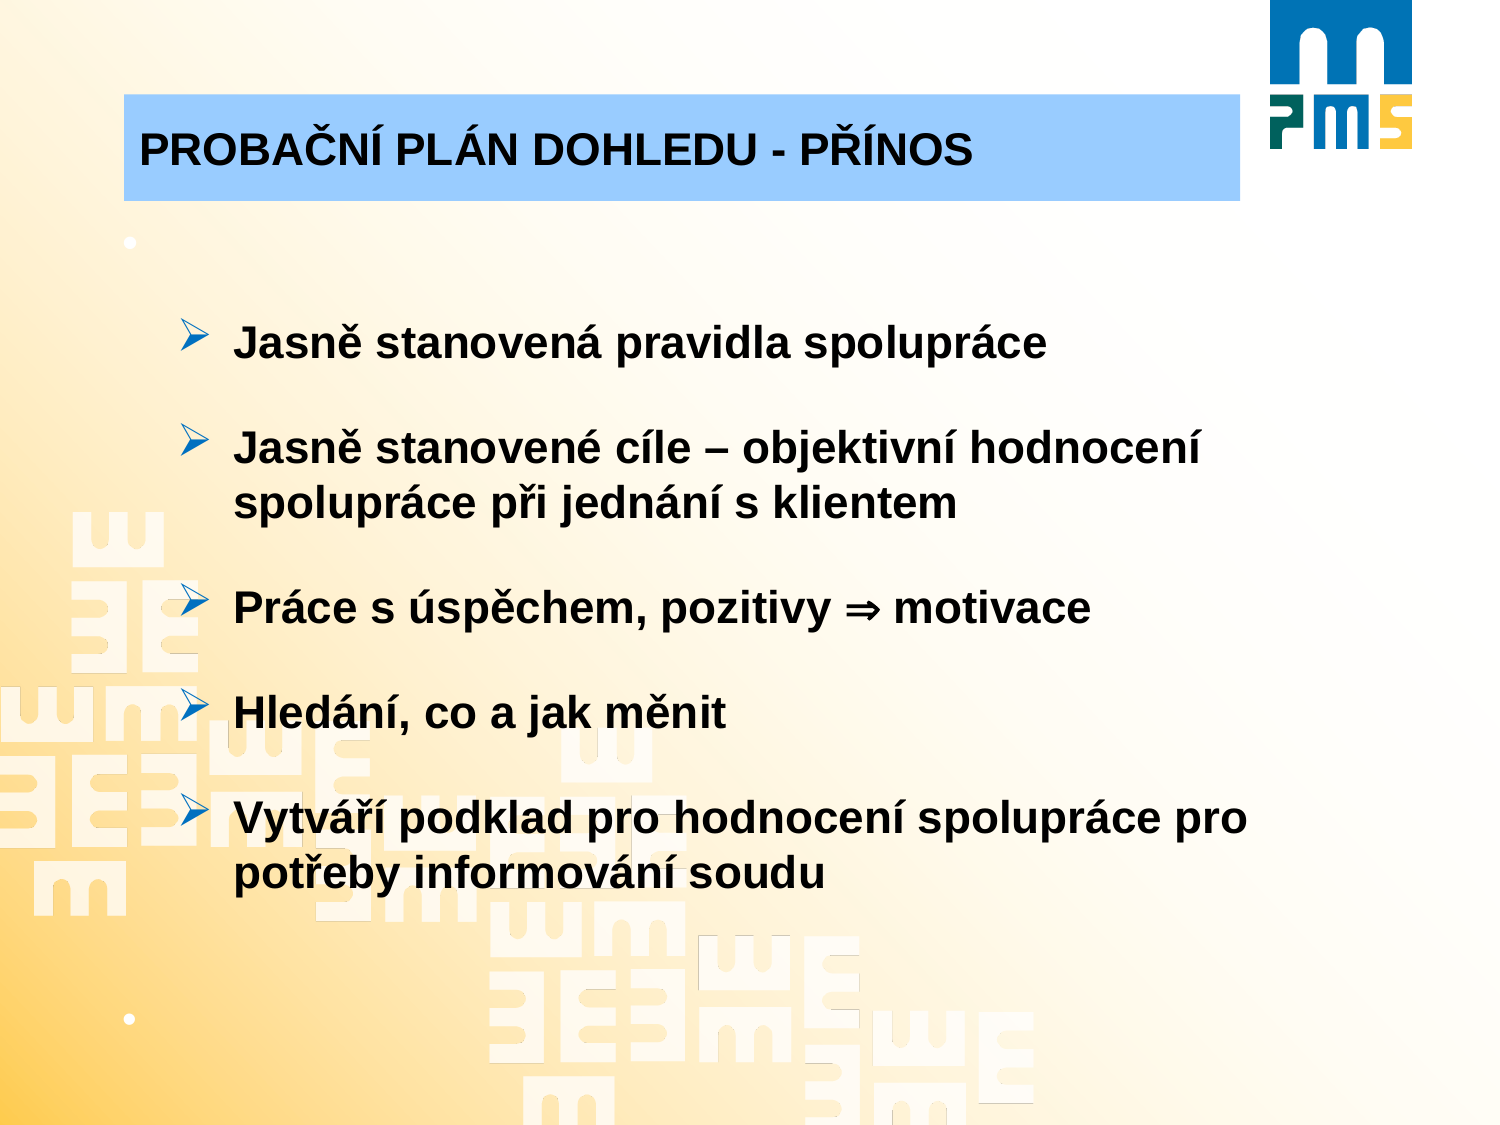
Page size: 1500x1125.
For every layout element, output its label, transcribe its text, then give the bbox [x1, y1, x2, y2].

picture [0, 0, 1500, 1125]
text_box Jasně stanovená pravidla spolupráce Jasně stanovené cíle – objektivní hodnocení spolupráce při jednání s klientem Práce s úspěchem, pozitivy  motivace Hledání, co a jak měnit Vytváří podklad pro hodnocení spolupráce pro potřeby informování soudu [88, 207, 1365, 1059]
title PROBAČNÍ PLÁN DOHLEDU - PŘÍNOS [124, 94, 1241, 201]
